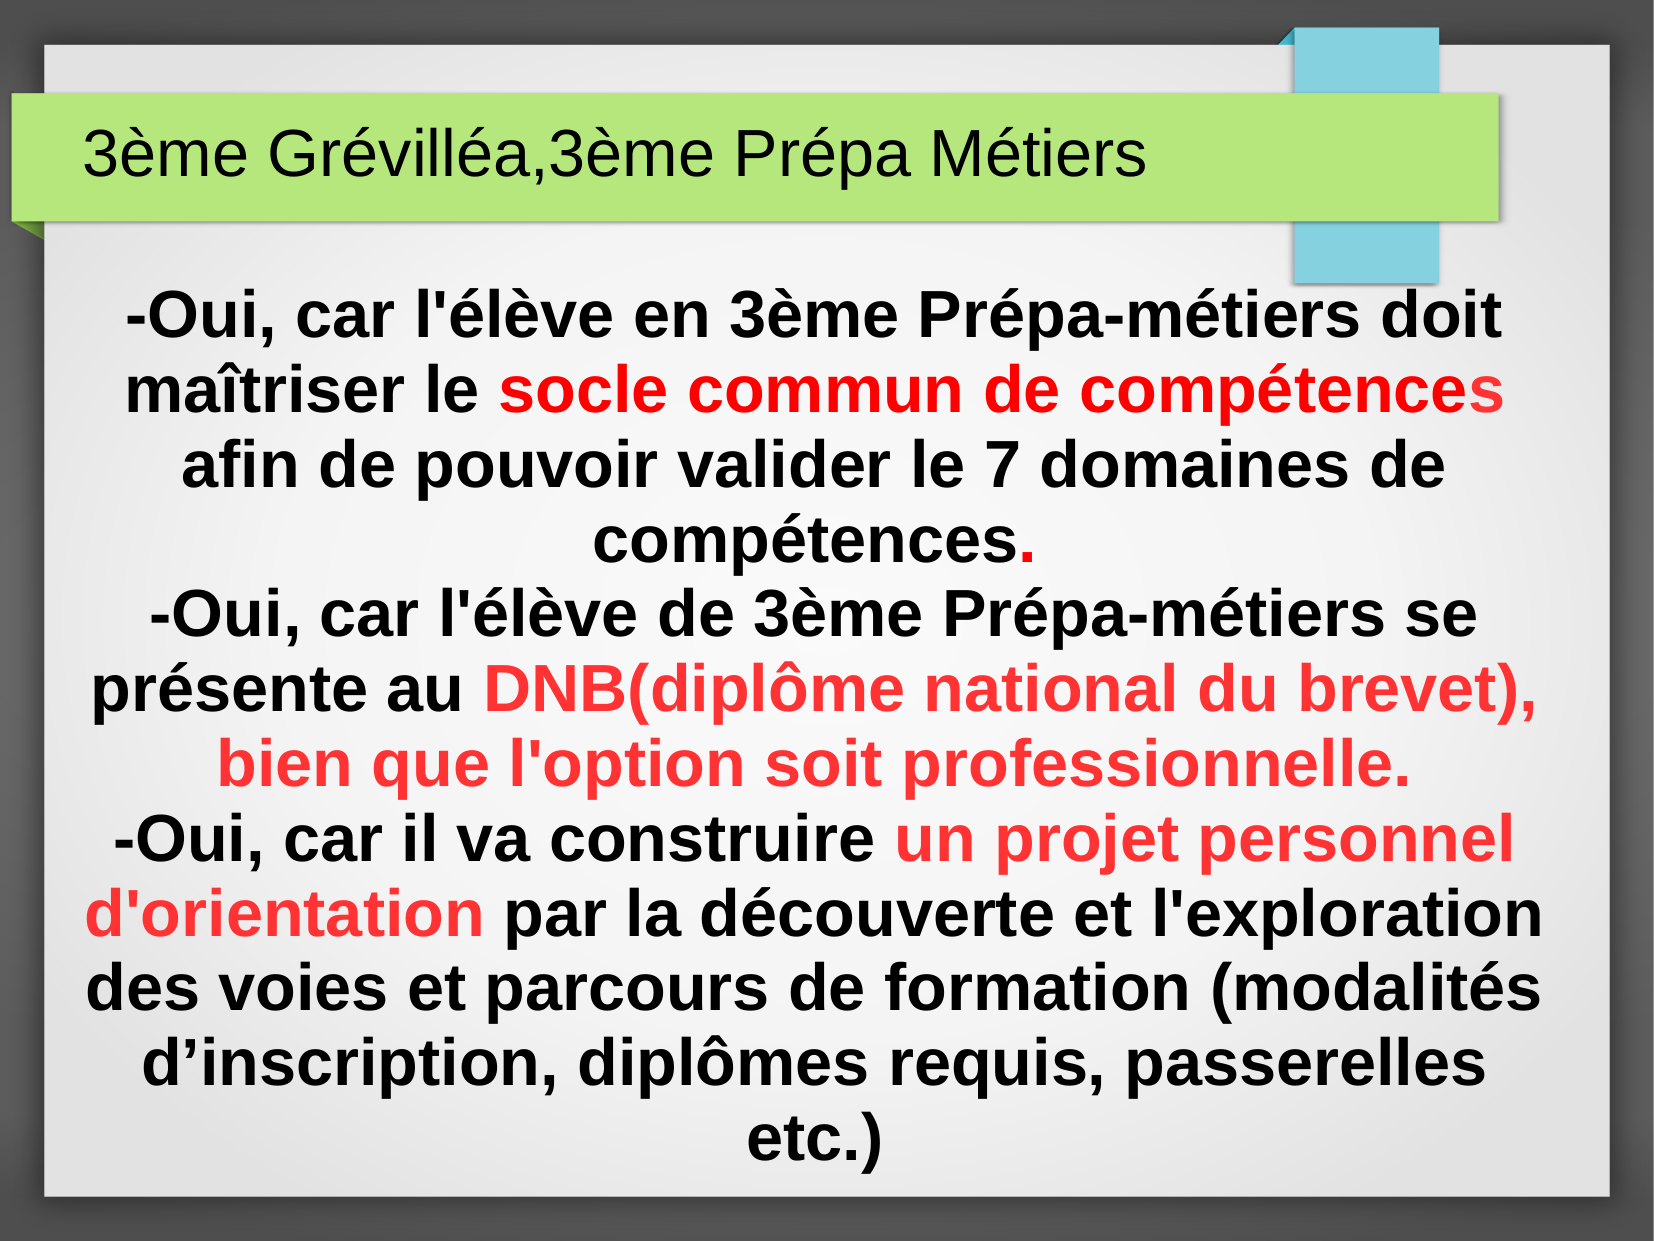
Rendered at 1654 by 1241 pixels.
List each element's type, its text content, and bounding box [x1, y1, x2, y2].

picture [0, 0, 1654, 1241]
title 3ème Grévilléa,3ème Prépa Métiers [82, 94, 1264, 202]
subtitle -Oui, car l'élève en 3ème Prépa-métiers doit maîtriser le socle commun de compétences afin de pouvoir valider le 7 domaines de compétences. -Oui, car l'élève de 3ème Prépa-métiers se présente au DNB(diplôme national du brevet), bien que l'option soit professionnelle. -Oui, car il va construire un projet personnel d'orientation par la découverte et l'exploration des voies et parcours de formation (modalités d’inscription, diplômes requis, passerelles etc.) [82, 202, 1548, 1175]
